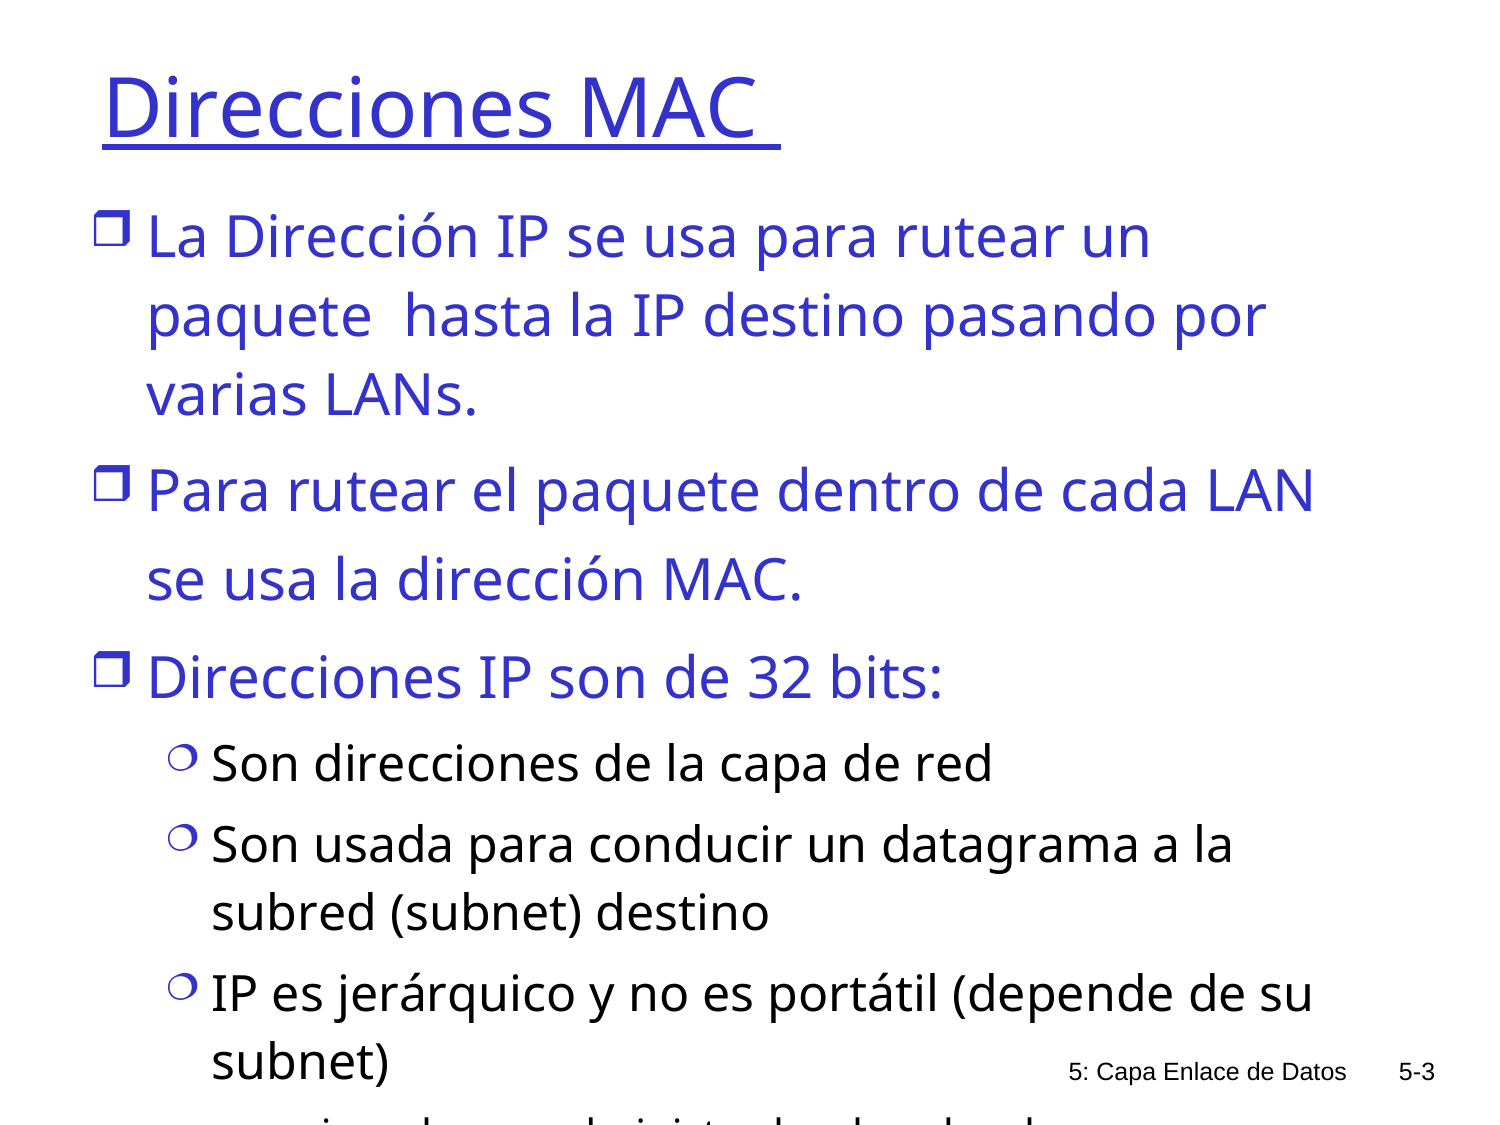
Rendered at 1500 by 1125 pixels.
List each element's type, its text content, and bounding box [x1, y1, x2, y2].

list La Dirección IP se usa para rutear un paquete hasta la IP destino pasando por varias LANs. Para rutear el paquete dentro de cada LAN se usa la dirección MAC. Direcciones IP son de 32 bits: Son direcciones de la capa de red Son usada para conducir un datagrama a la subred (subnet) destino IP es jerárquico y no es portátil (depende de su subnet) asignado por administrador de subred [75, 187, 1388, 1013]
title Direcciones MAC [87, 23, 1363, 187]
